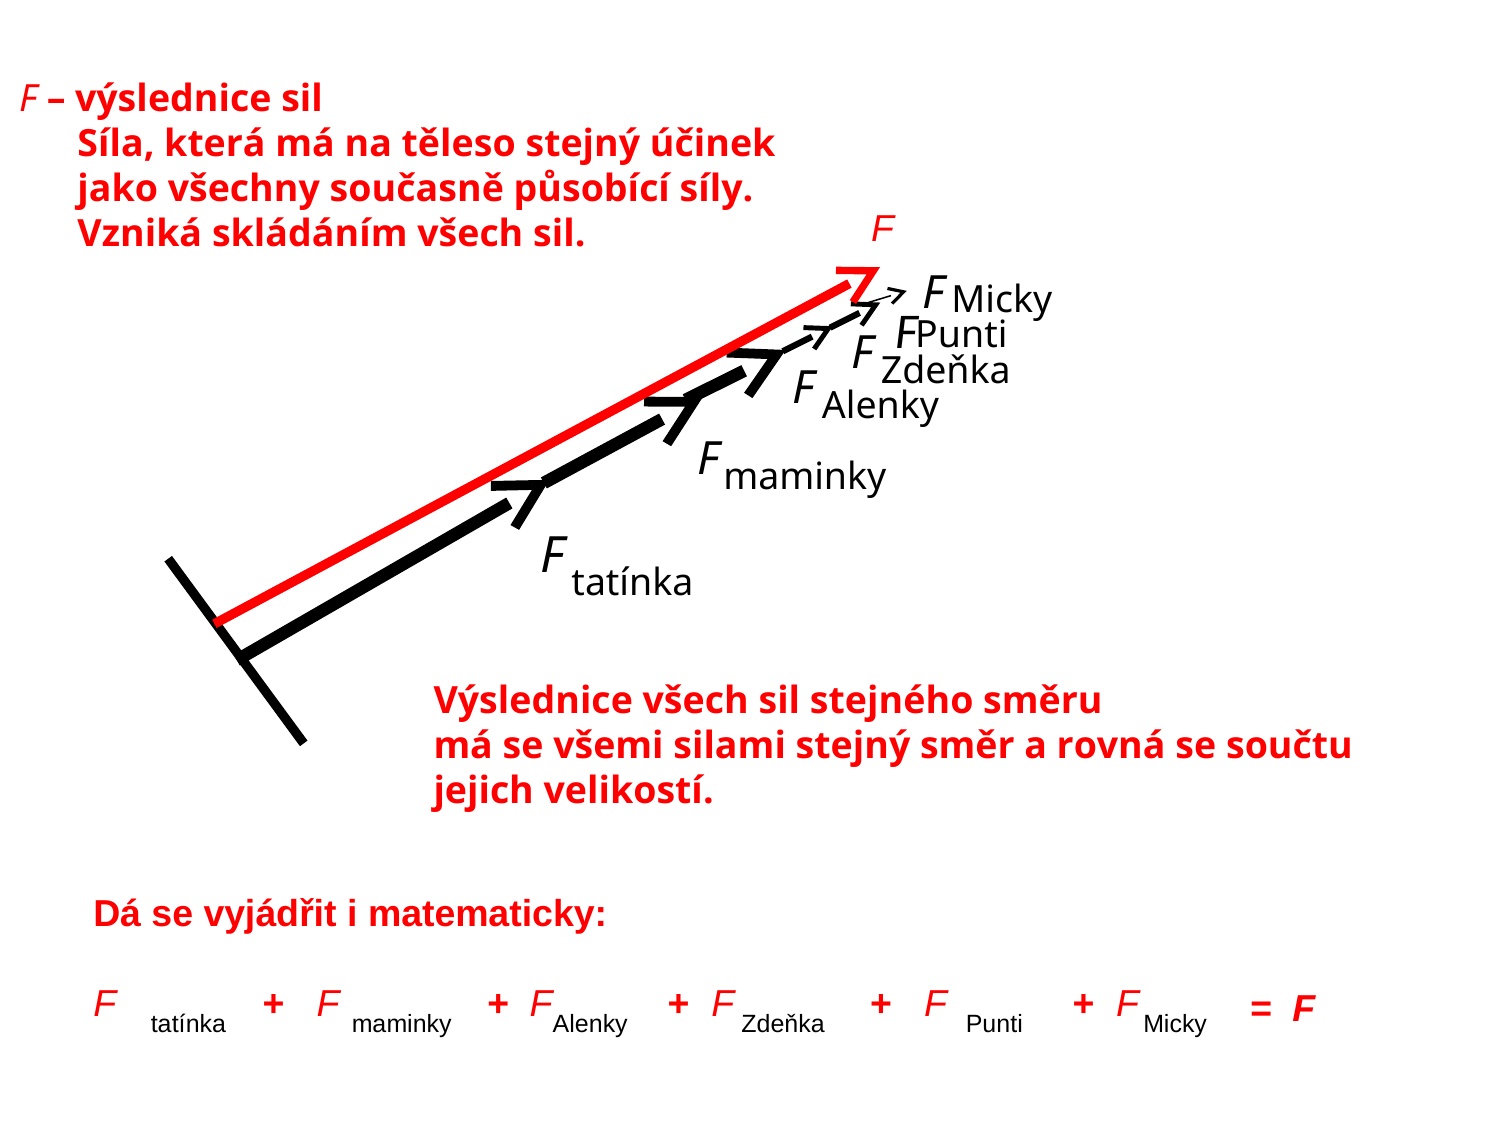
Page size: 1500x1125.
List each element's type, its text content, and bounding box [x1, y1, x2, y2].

text_box Zdeňka [907, 367, 919, 381]
text_box F [836, 314, 848, 320]
text_box Micky [936, 267, 1068, 328]
text_box F [525, 514, 709, 591]
text_box F [932, 279, 936, 291]
text_box F [836, 314, 880, 386]
text_box Výslednice všech sil stejného směru má se všemi silami stejný směr a rovná se součtu jejich velikostí. [418, 668, 1370, 820]
text_box Punti [900, 302, 1023, 364]
text_box Alenky [537, 999, 643, 1045]
text_box Alenky [807, 373, 955, 435]
text_box tatínka [556, 550, 709, 612]
text_box Dá se vyjádřit i matematicky: F + F + F + F + F + F [78, 881, 1155, 1032]
text_box F [777, 350, 829, 421]
text_box maminky [337, 999, 467, 1045]
text_box maminky [708, 444, 902, 505]
text_box F [880, 290, 934, 367]
text_box = F [1234, 976, 1331, 1037]
text_box tatínka [136, 999, 242, 1045]
text_box Zdeňka [726, 999, 841, 1045]
text_box Zdeňka [865, 337, 1026, 399]
text_box F [861, 339, 865, 351]
text_box Micky [1128, 999, 1223, 1045]
text_box Alenky [923, 399, 934, 414]
text_box F [802, 374, 807, 386]
text_box Punti [943, 328, 954, 345]
text_box F [907, 255, 959, 326]
text_box Punti [951, 999, 1039, 1045]
text_box F [856, 196, 910, 257]
text_box F [682, 420, 735, 492]
text_box F – výslednice sil Síla, která má na těleso stejný účinek jako všechny současně působící síly. Vzniká skládáním všech sil. [4, 66, 792, 262]
